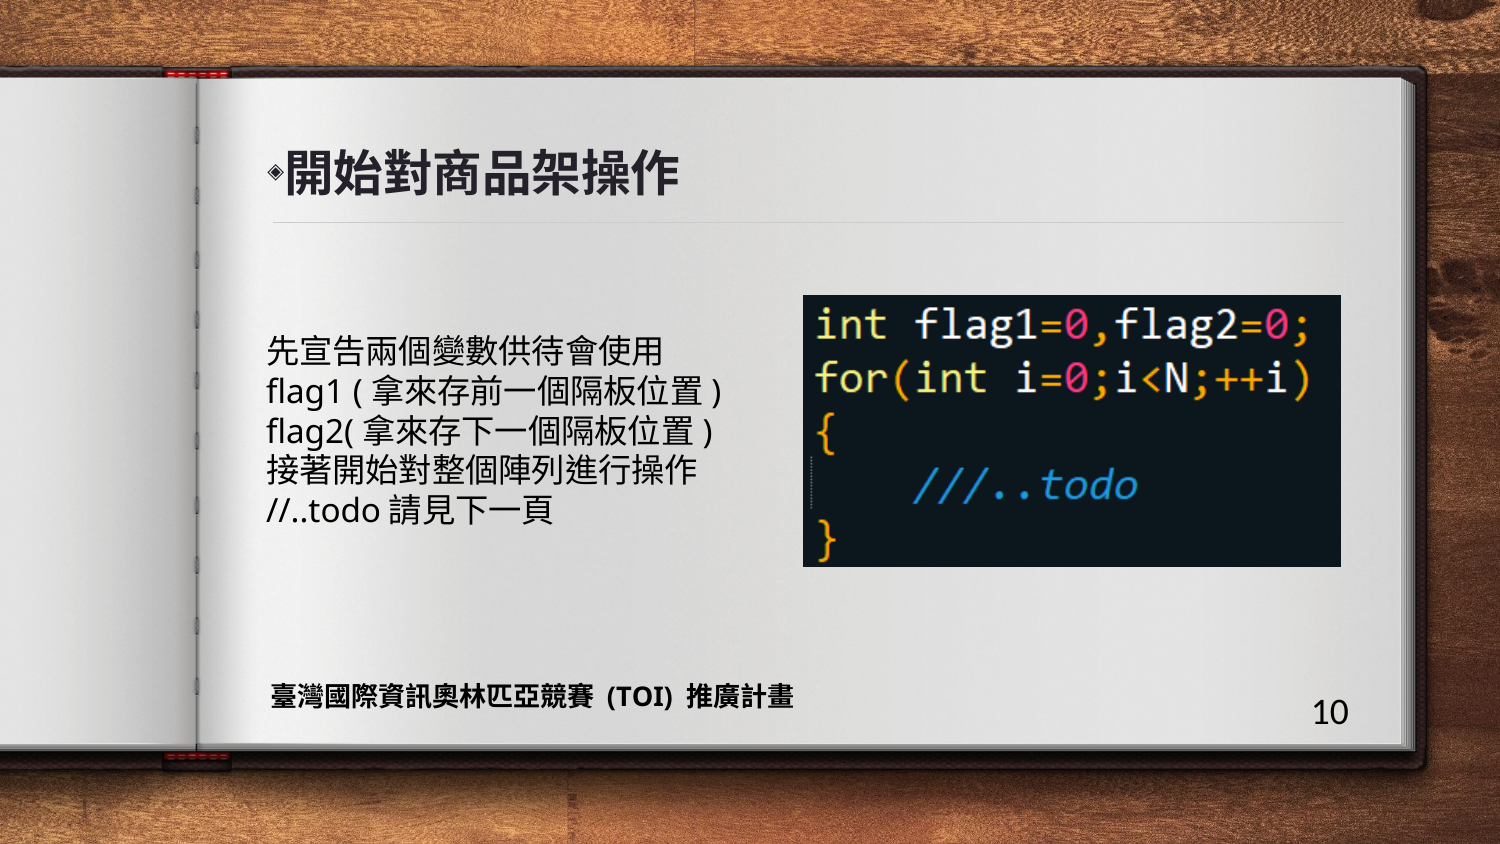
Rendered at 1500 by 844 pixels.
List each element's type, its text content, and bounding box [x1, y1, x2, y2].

picture [803, 295, 1341, 567]
list 開始對商品架操作 [252, 126, 1183, 216]
text_box [1295, 672, 1386, 737]
text_box 先宣告兩個變數供待會使用 flag1 (拿來存前一個隔板位置) flag2(拿來存下一個隔板位置) 接著開始對整個陣列進行操作 //..todo請見下一頁 [250, 322, 803, 540]
